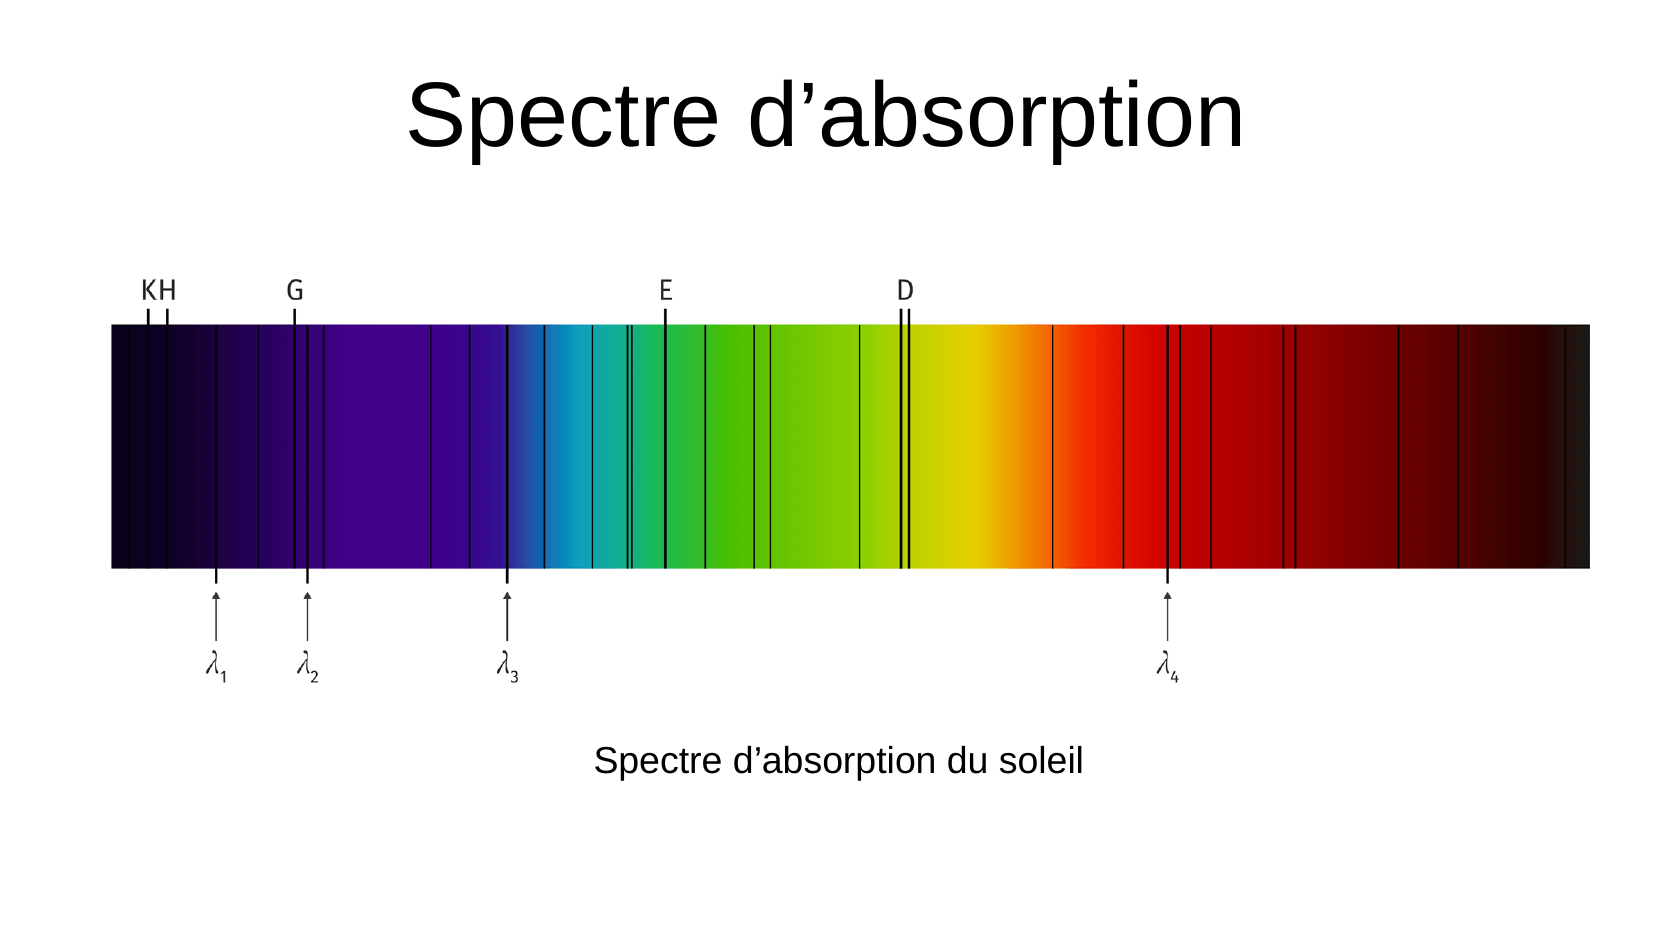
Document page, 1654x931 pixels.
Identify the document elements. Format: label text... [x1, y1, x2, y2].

text_box Spectre d’absorption du soleil [578, 732, 1489, 790]
title Spectre d’absorption [82, 37, 1571, 193]
picture [106, 271, 1590, 688]
